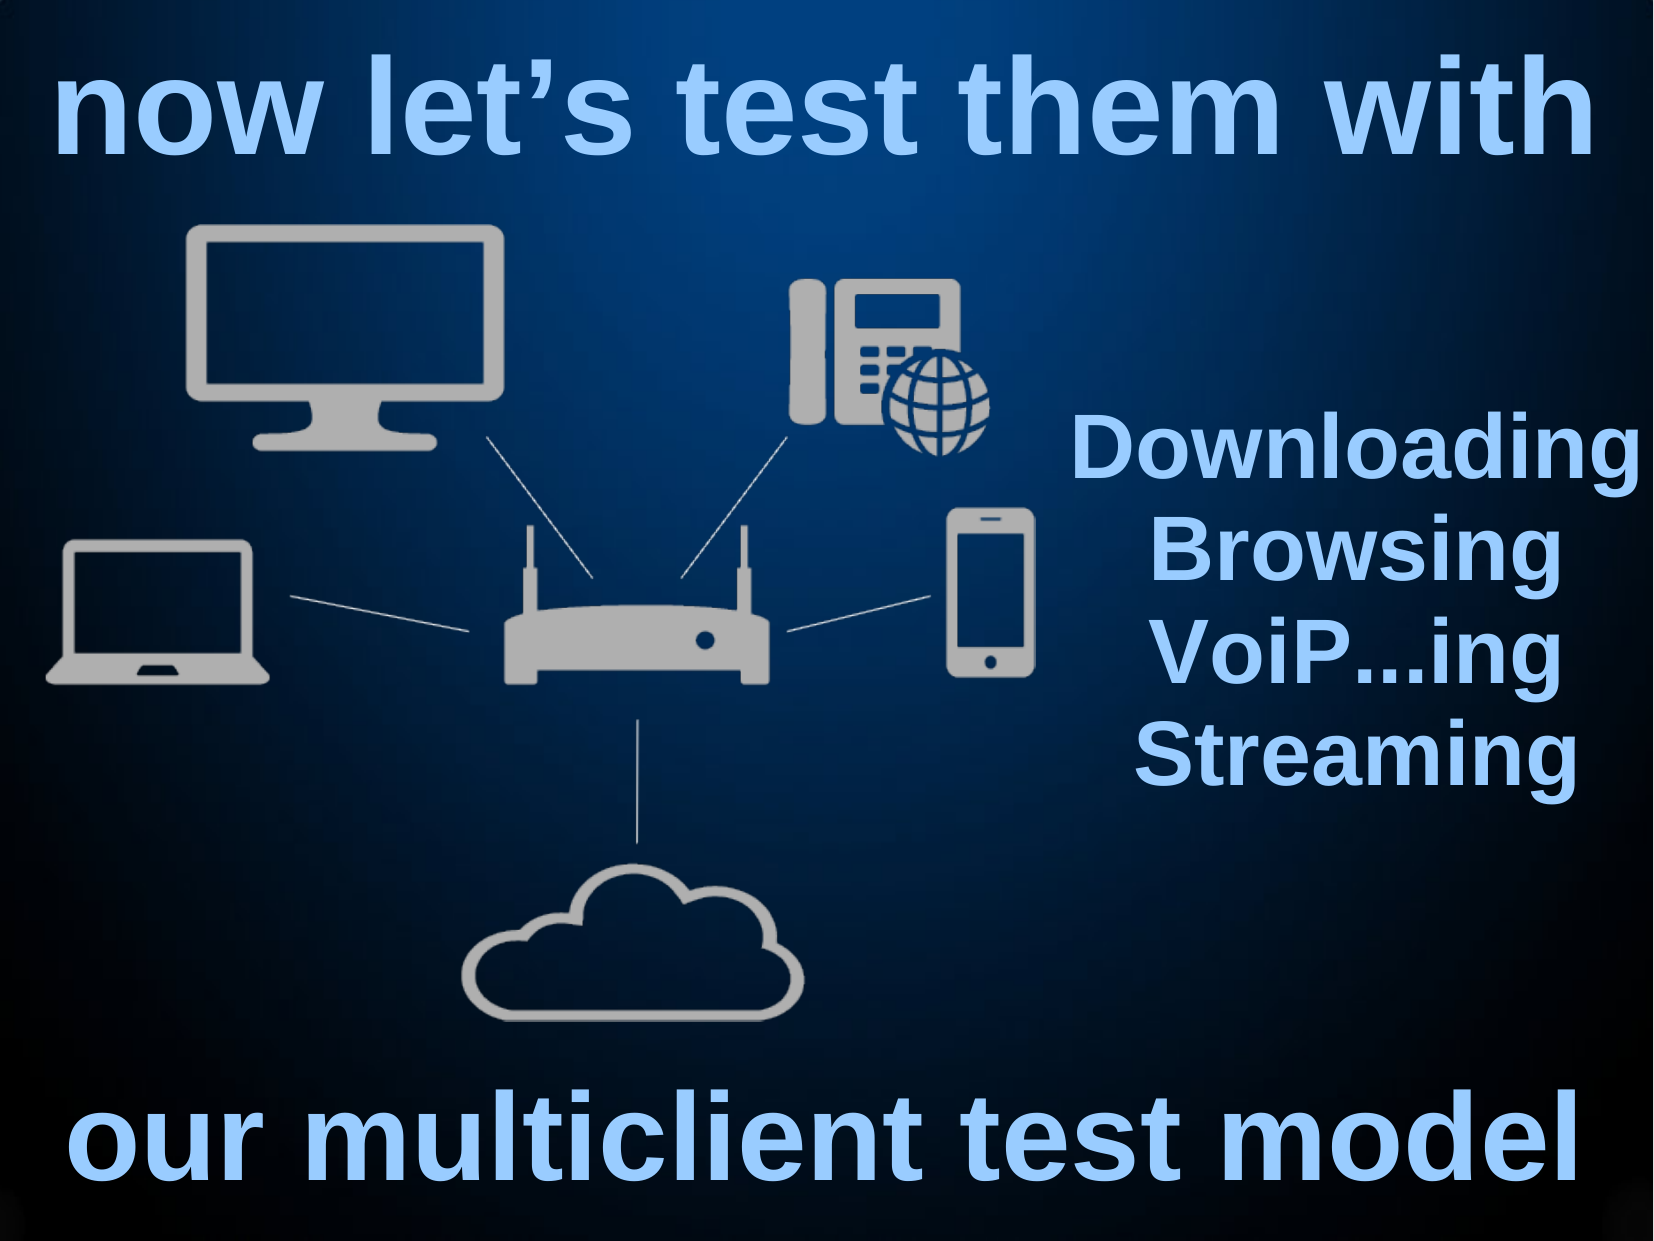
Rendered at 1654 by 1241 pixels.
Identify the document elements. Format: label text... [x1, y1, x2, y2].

picture [0, 0, 1654, 1241]
title our multiclient test model [0, 1033, 1651, 1241]
picture [0, 211, 1065, 1033]
title now let’s test them with [0, 2, 1651, 211]
title Downloading Browsing VoiP...ing Streaming [1065, 210, 1651, 1066]
